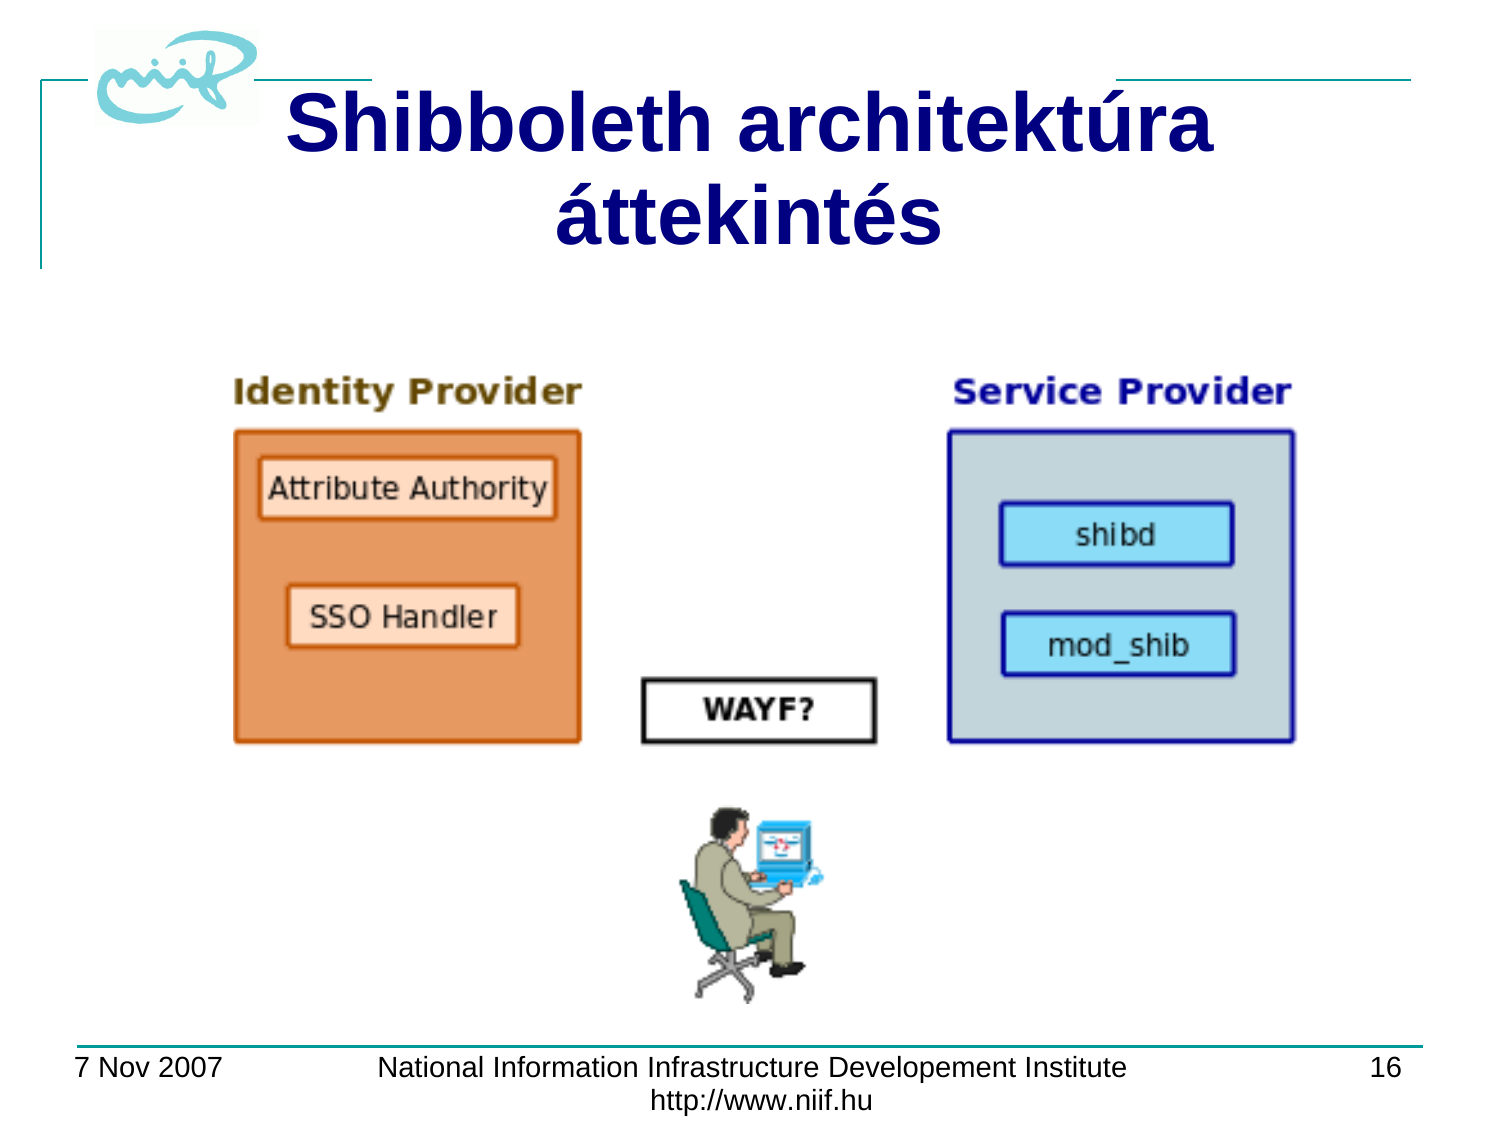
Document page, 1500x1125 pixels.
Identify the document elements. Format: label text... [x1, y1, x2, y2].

picture [94, 29, 259, 75]
title Shibboleth architektúra áttekintés [75, 75, 1426, 264]
picture [233, 369, 1300, 1004]
